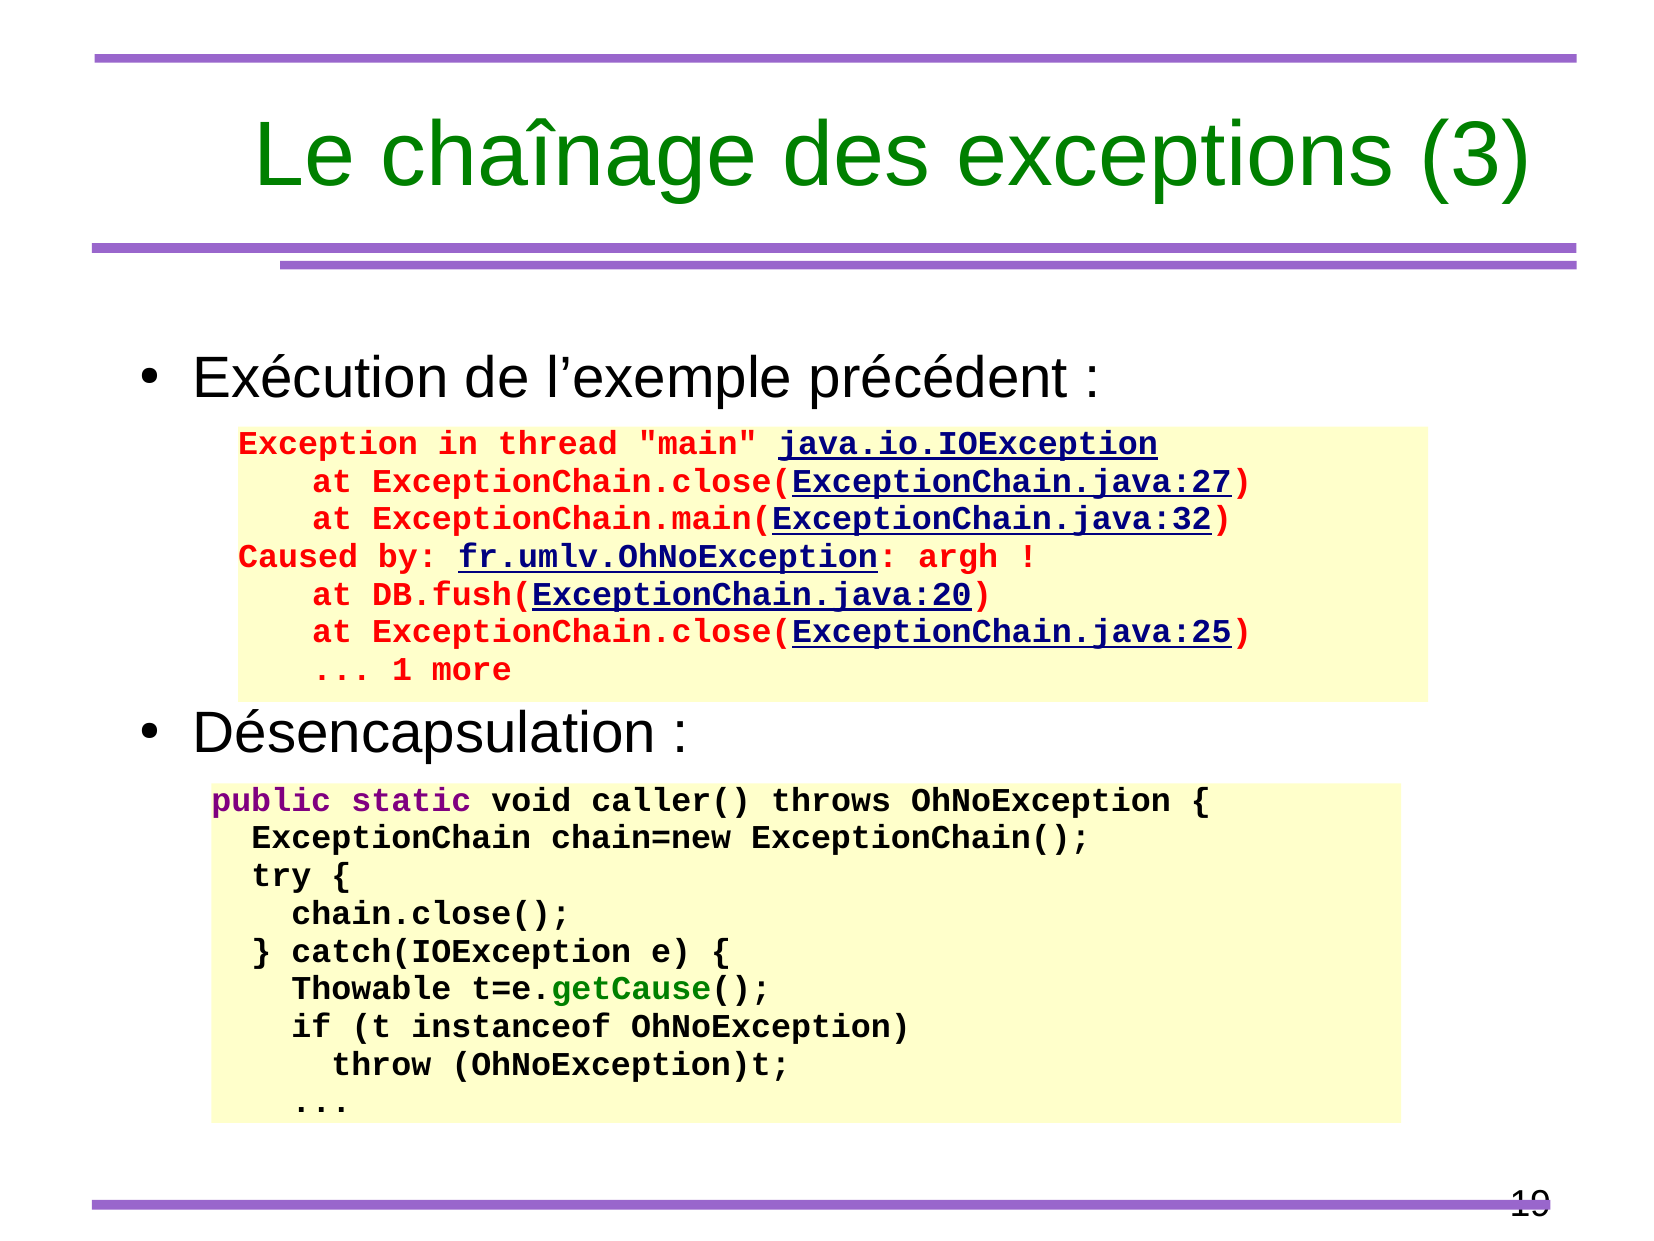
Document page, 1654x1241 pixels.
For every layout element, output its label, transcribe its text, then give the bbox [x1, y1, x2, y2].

list Exécution de l’exemple précédent : Désencapsulation : [121, 344, 1534, 765]
title Le chaînage des exceptions (3) [121, 49, 1534, 257]
text_box public static void caller() throws OhNoException { ExceptionChain chain=new ExceptionChain(); try { chain.close(); } catch(IOException e) { Thowable t=e.getCause(); if (t instanceof OhNoException) throw (OhNoException)t; ... [211, 783, 1402, 1123]
text_box Exception in thread "main" java.io.IOException at ExceptionChain.close(ExceptionChain.java:27) at ExceptionChain.main(ExceptionChain.java:32) Caused by: fr.umlv.OhNoException: argh ! at DB.fush(ExceptionChain.java:20) at ExceptionChain.close(ExceptionChain.java:25) ... 1 more [238, 426, 1429, 702]
